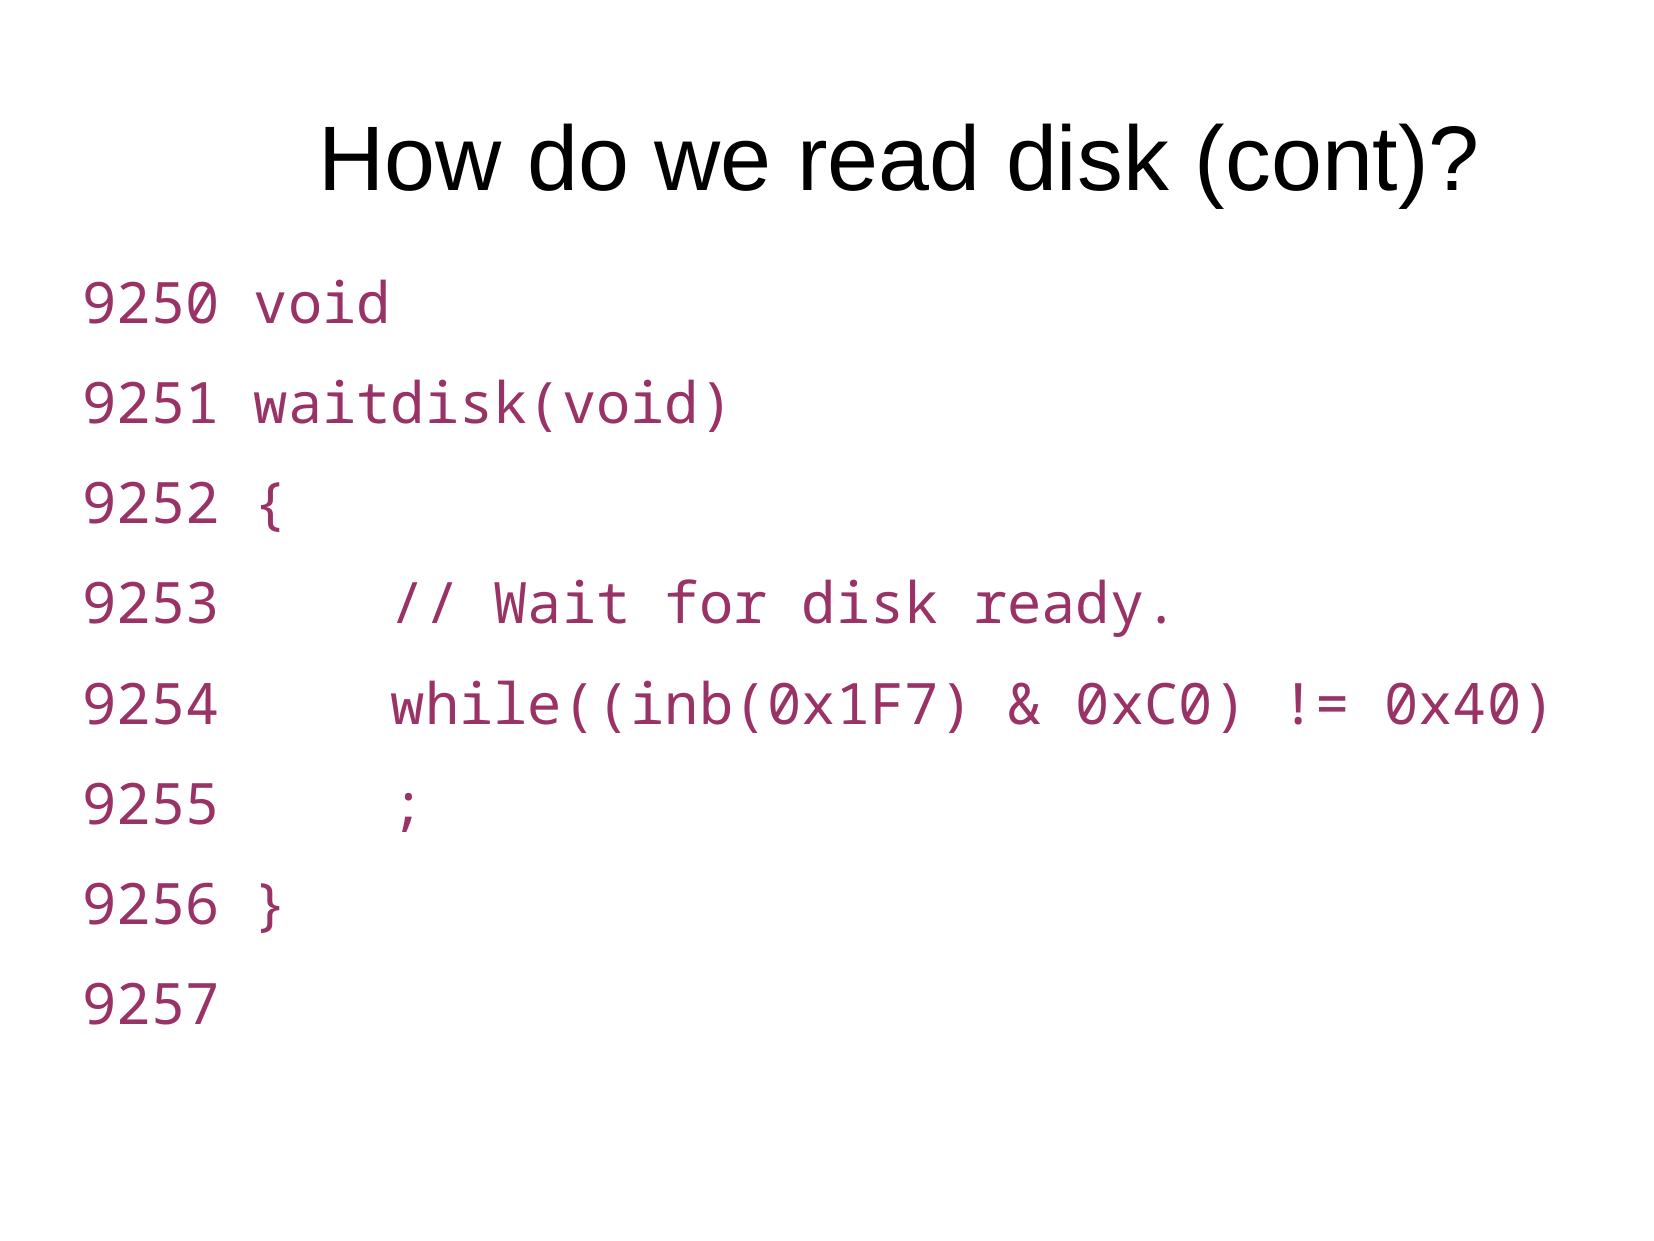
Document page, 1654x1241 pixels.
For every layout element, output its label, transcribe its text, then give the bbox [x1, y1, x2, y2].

list 9250 void 9251 waitdisk(void) 9252 { 9253 // Wait for disk ready. 9254 while((inb(0x1F7) & 0xC0) != 0x40) 9255 ; 9256 } 9257 [82, 262, 1571, 1126]
title How do we read disk (cont)? [300, 55, 1501, 263]
